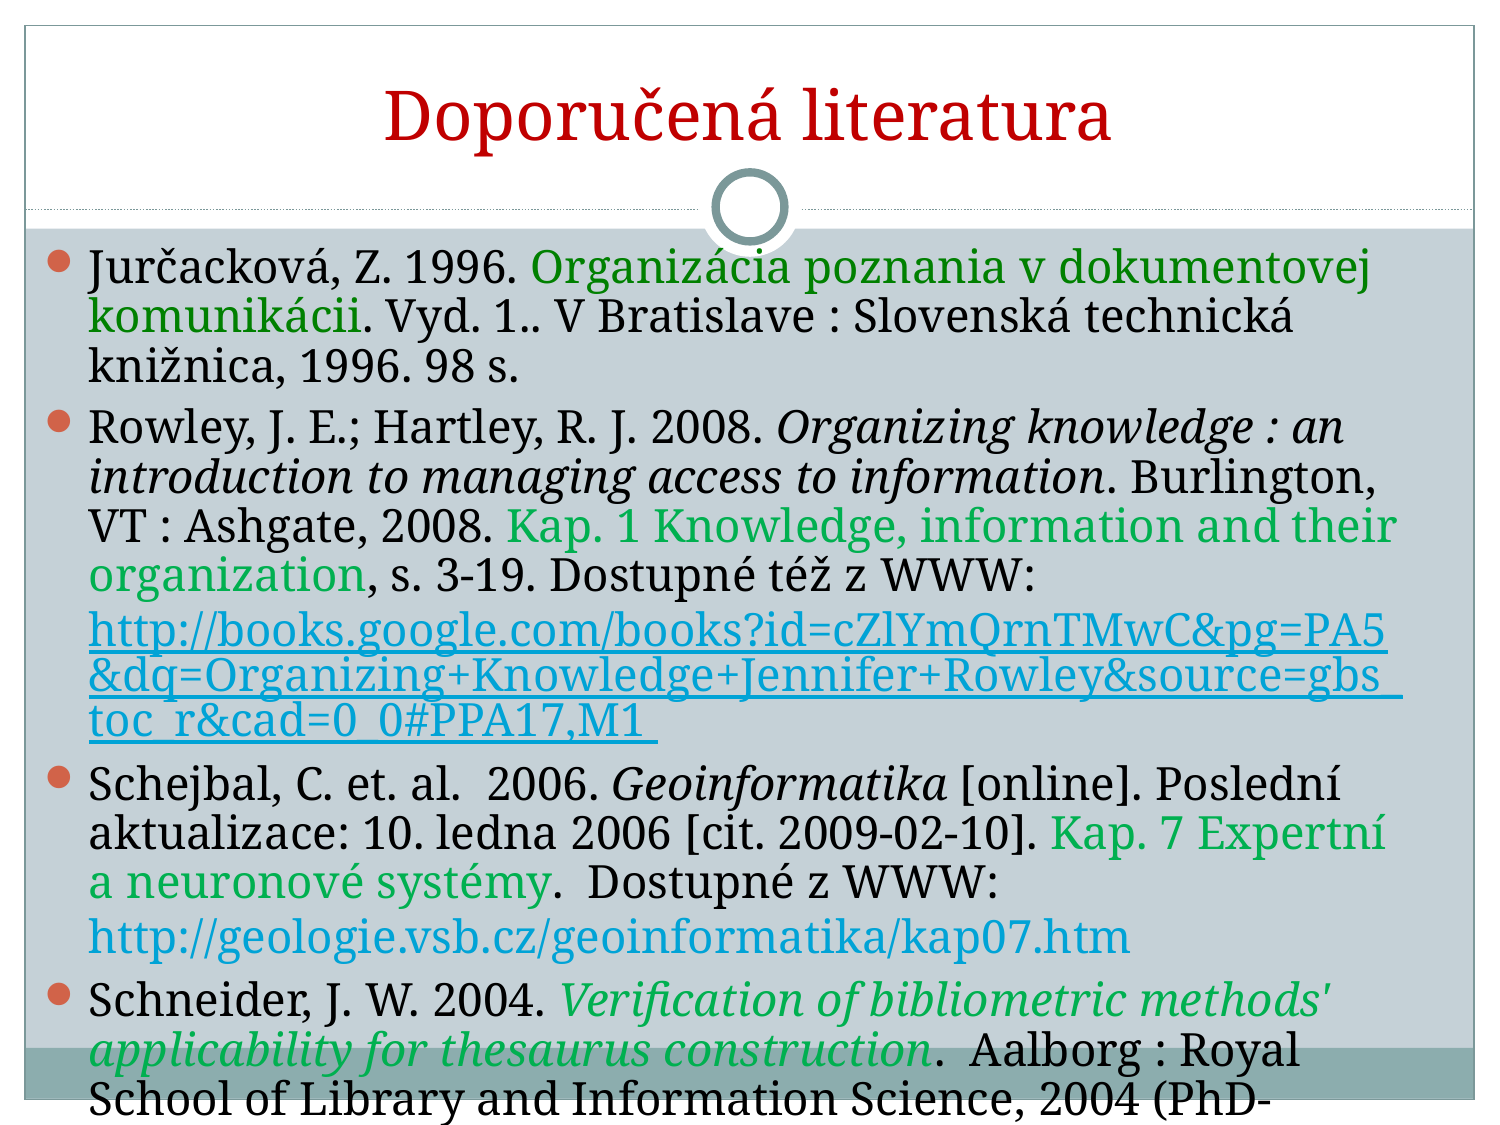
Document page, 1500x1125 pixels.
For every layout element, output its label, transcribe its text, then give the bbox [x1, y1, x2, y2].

list Jurčacková, Z. 1996. Organizácia poznania v dokumentovej komunikácii. Vyd. 1.. V Bratislave : Slovenská technická knižnica, 1996. 98 s. Rowley, J. E.; Hartley, R. J. 2008. Organizing knowledge : an introduction to managing access to information. Burlington, VT : Ashgate, 2008. Kap. 1 Knowledge, information and their organization, s. 3-19. Dostupné též z WWW: http://books.google.com/books?id=cZlYmQrnTMwC&pg=PA5&dq=Organizing+Knowledge+Jennifer+Rowley&source=gbs_toc_r&cad=0_0#PPA17,M1 Schejbal, C. et. al. 2006. Geoinformatika [online]. Poslední aktualizace: 10. ledna 2006 [cit. 2009-02-10]. Kap. 7 Expertní a neuronové systémy. Dostupné z WWW: http://geologie.vsb.cz/geoinformatika/kap07.htm Schneider, J. W. 2004. Verification of bibliometric methods' applicability for thesaurus construction. Aalborg : Royal School of Library and Information Science, 2004 (PhD-dissertation). Dostupné z WWW: http://biblis.db.dk/archimages/199.pdf [29, 236, 1425, 1080]
title Doporučená literatura [49, 37, 1450, 162]
